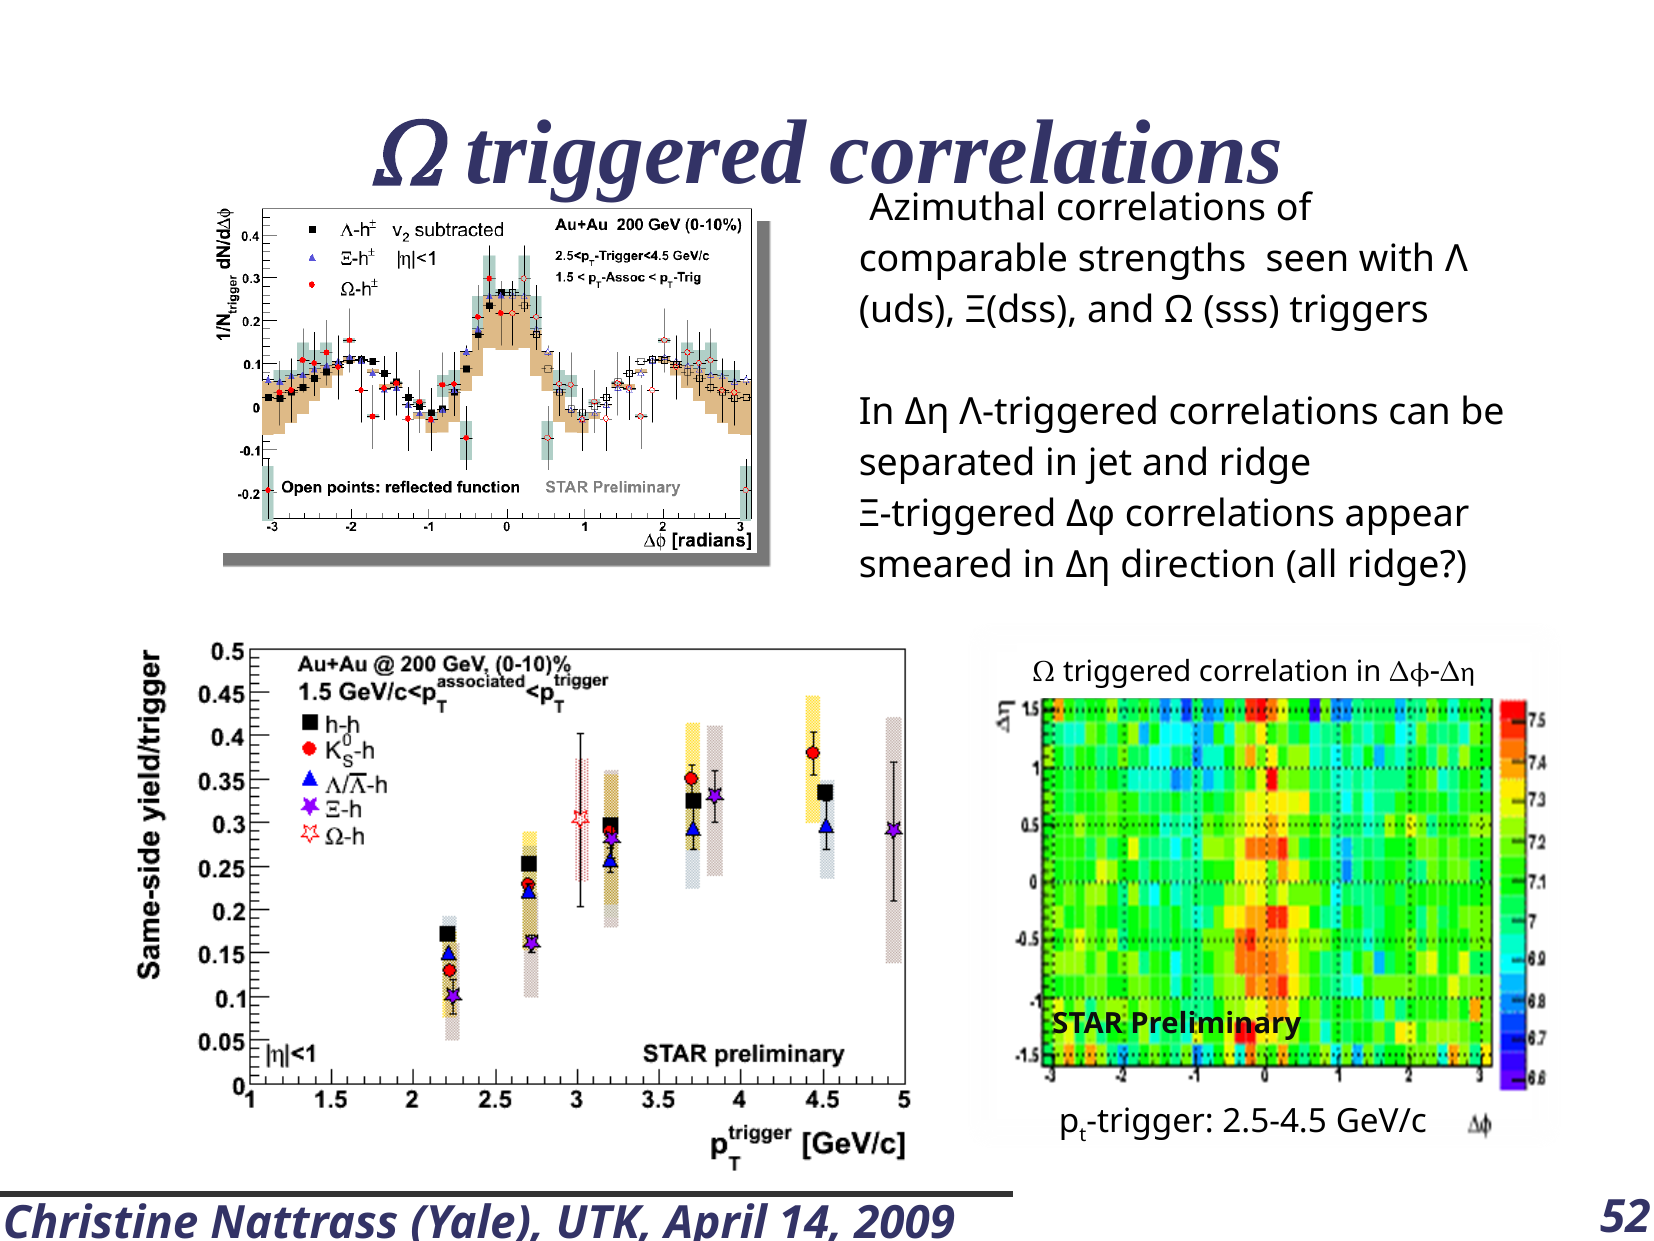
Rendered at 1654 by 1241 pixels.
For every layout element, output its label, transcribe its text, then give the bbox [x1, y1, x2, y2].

picture [75, 590, 949, 1178]
picture [207, 205, 757, 553]
text_box  triggered correlation in - [1017, 642, 1530, 699]
text_box Azimuthal correlations of comparable strengths seen with Λ (uds), Ξ(dss), and Ω (sss) triggers In Δη Λ-triggered correlations can be separated in jet and ridge Ξ-triggered Δφ correlations appear smeared in Δη direction (all ridge?) [844, 172, 1545, 597]
picture [1482, 1109, 1567, 1153]
text_box STAR Preliminary [1037, 995, 1651, 1109]
title  triggered correlations [82, 49, 1571, 257]
text_box pt-trigger: 2.5-4.5 GeV/c [1044, 1089, 1482, 1155]
picture [962, 617, 1567, 1153]
